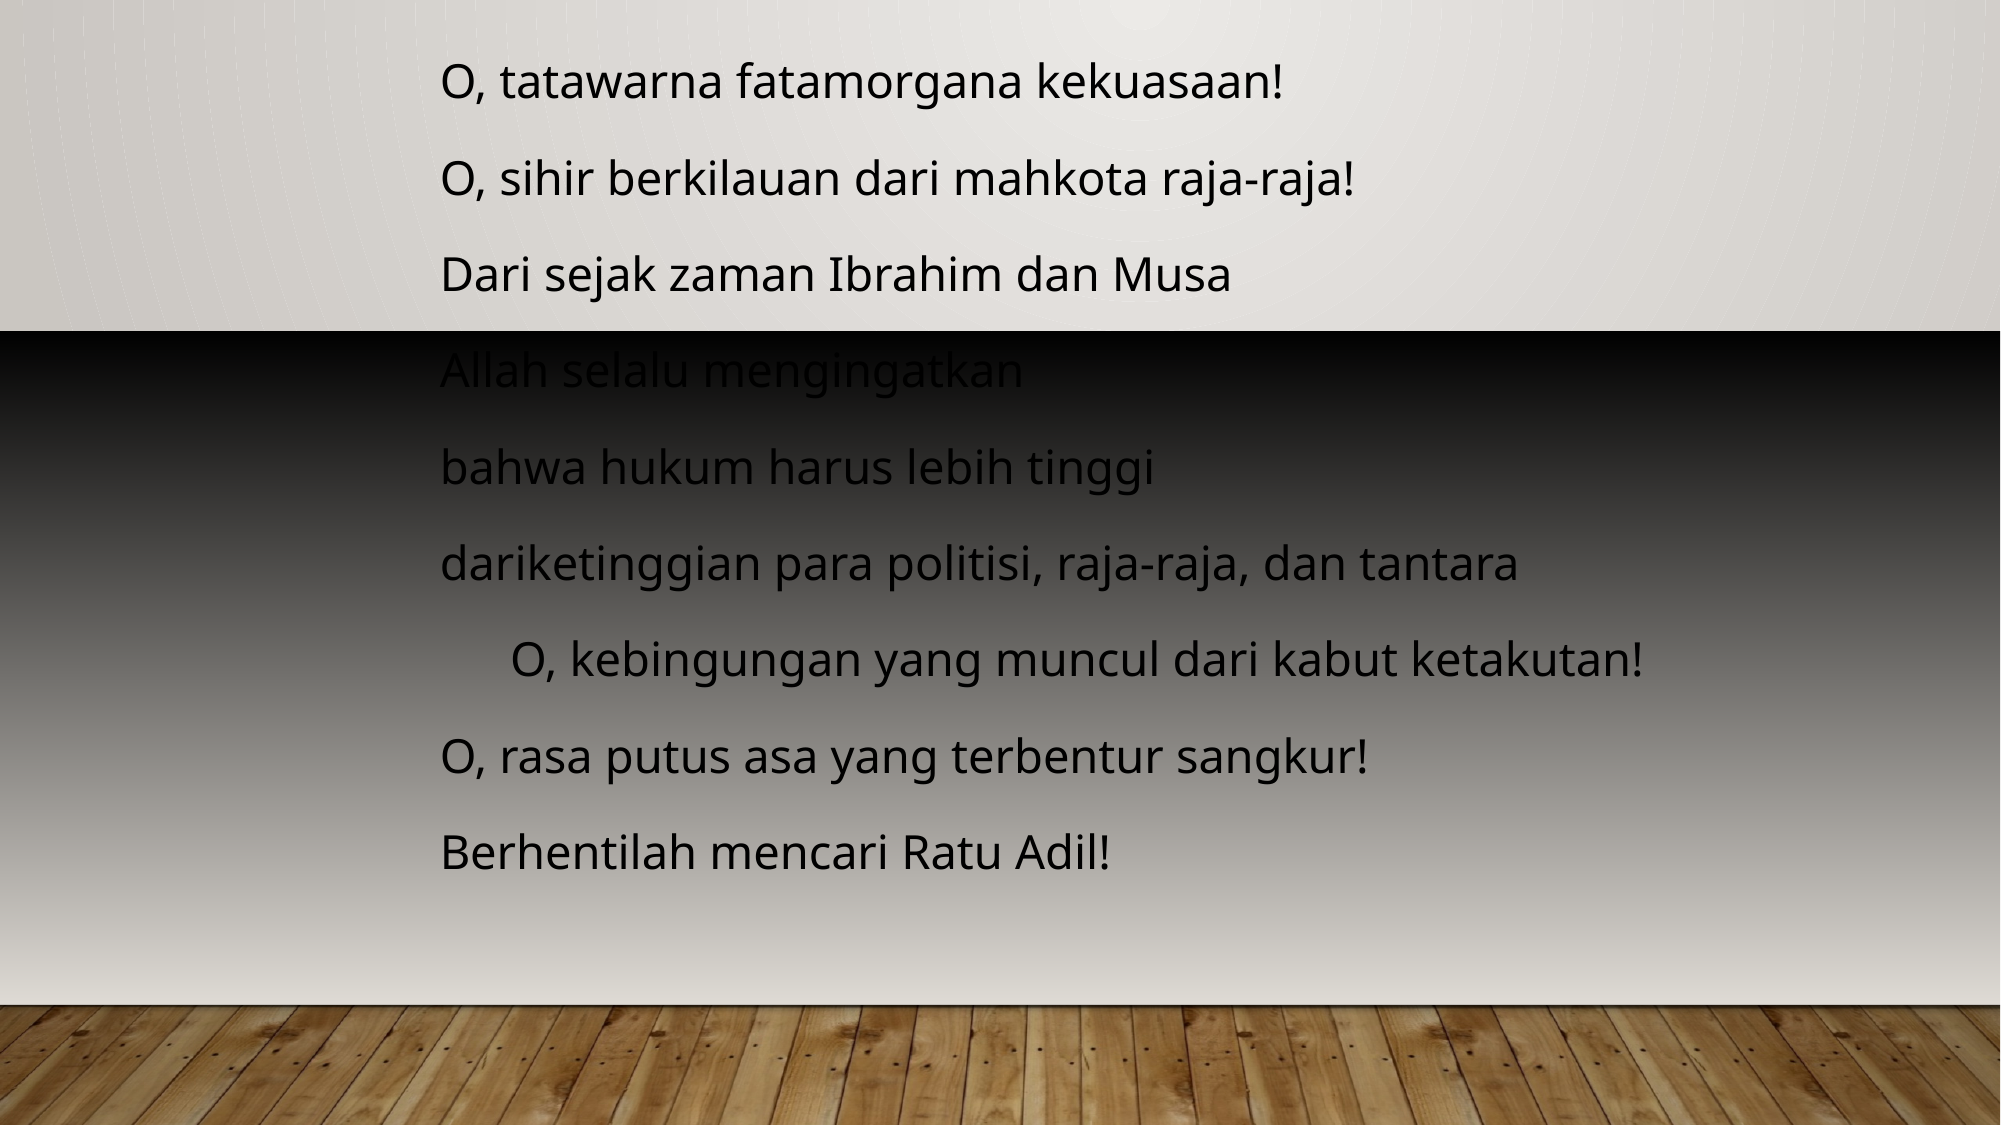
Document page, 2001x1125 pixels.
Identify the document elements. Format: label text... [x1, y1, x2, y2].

list O, tatawarna fatamorgana kekuasaan! O, sihir berkilauan dari mahkota raja-raja! Dari sejak zaman Ibrahim dan Musa Allah selalu mengingatkan bahwa hukum harus lebih tinggi dariketinggian para politisi, raja-raja, dan tantara O, kebingungan yang muncul dari kabut ketakutan! O, rasa putus asa yang terbentur sangkur! Berhentilah mencari Ratu Adil! [424, 28, 2000, 897]
